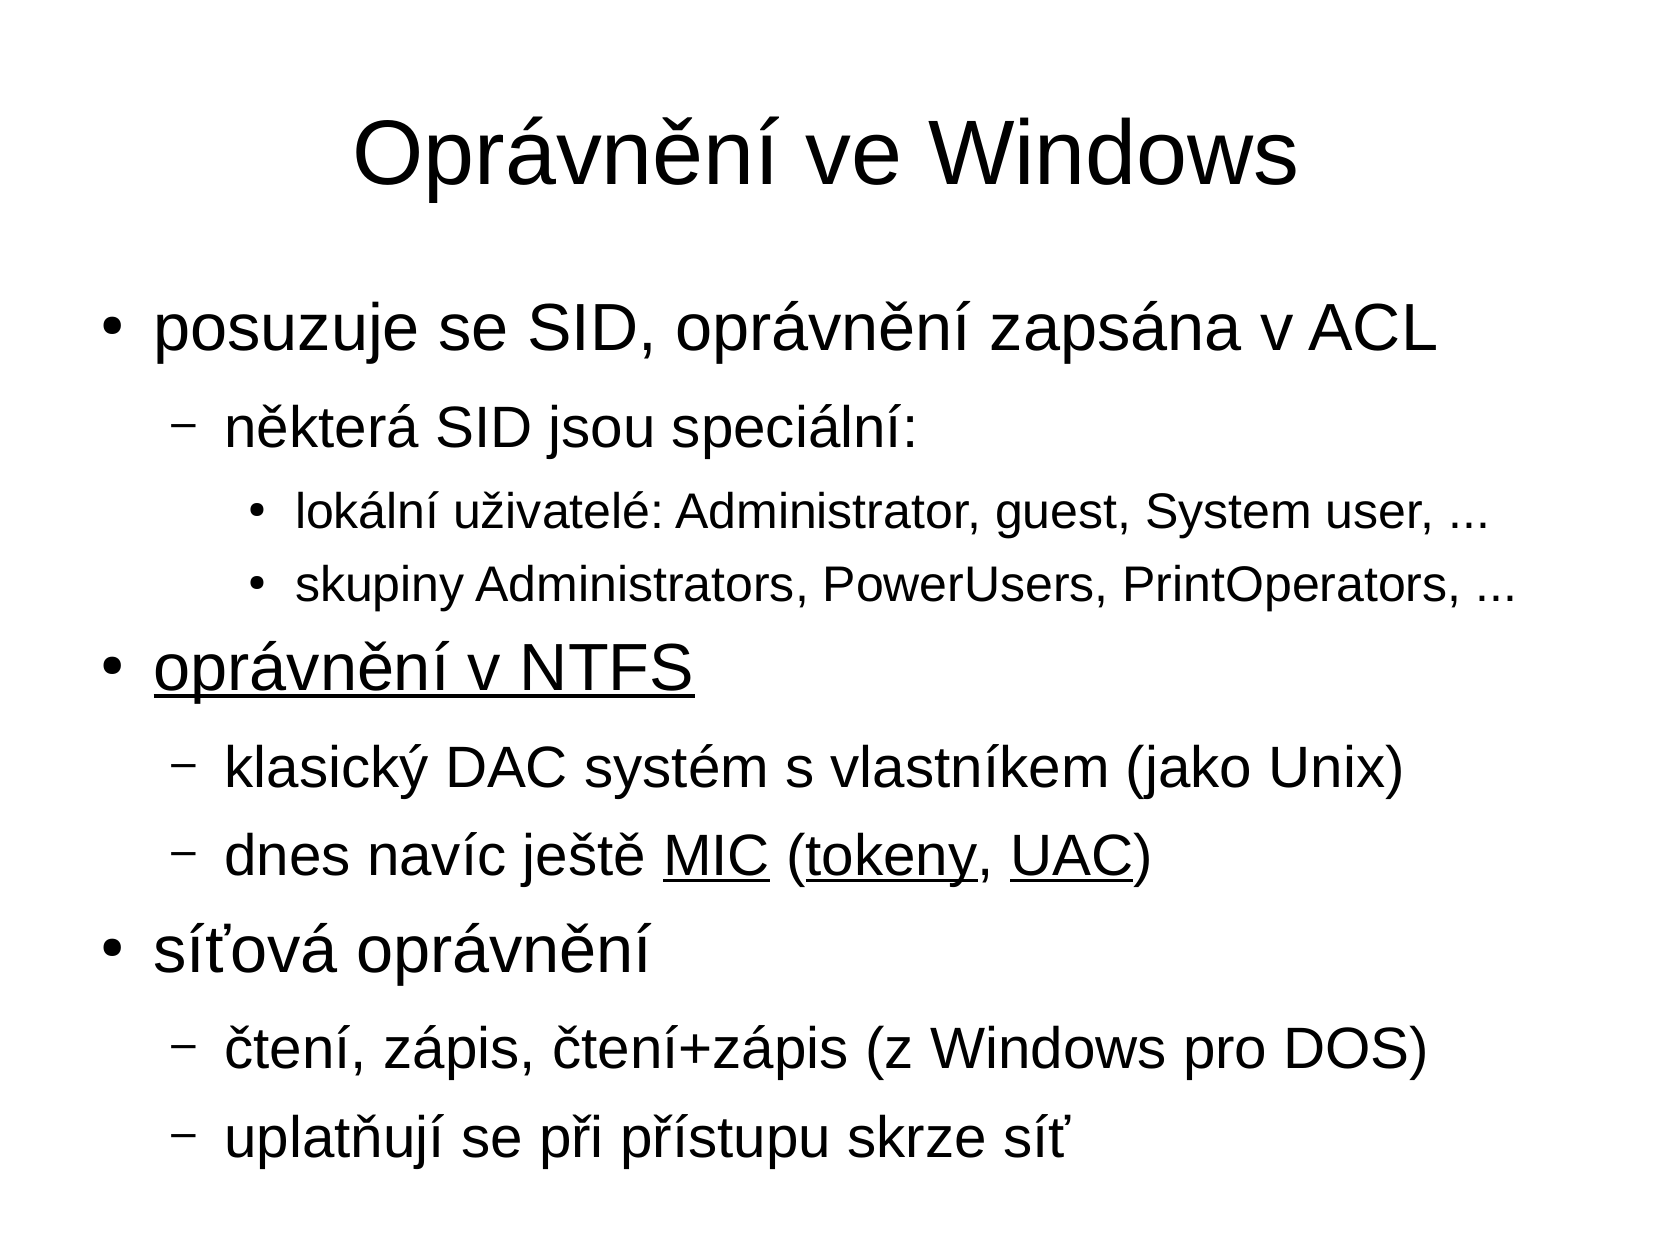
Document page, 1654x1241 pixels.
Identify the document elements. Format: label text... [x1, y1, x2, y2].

title Oprávnění ve Windows [82, 49, 1571, 257]
list posuzuje se SID, oprávnění zapsána v ACL některá SID jsou speciální: lokální uživatelé: Administrator, guest, System user, ... skupiny Administrators, PowerUsers, PrintOperators, ... oprávnění v NTFS klasický DAC systém s vlastníkem (jako Unix) dnes navíc ještě MIC (tokeny, UAC) síťová oprávnění čtení, zápis, čtení+zápis (z Windows pro DOS) uplatňují se při přístupu skrze síť [82, 290, 1571, 1205]
